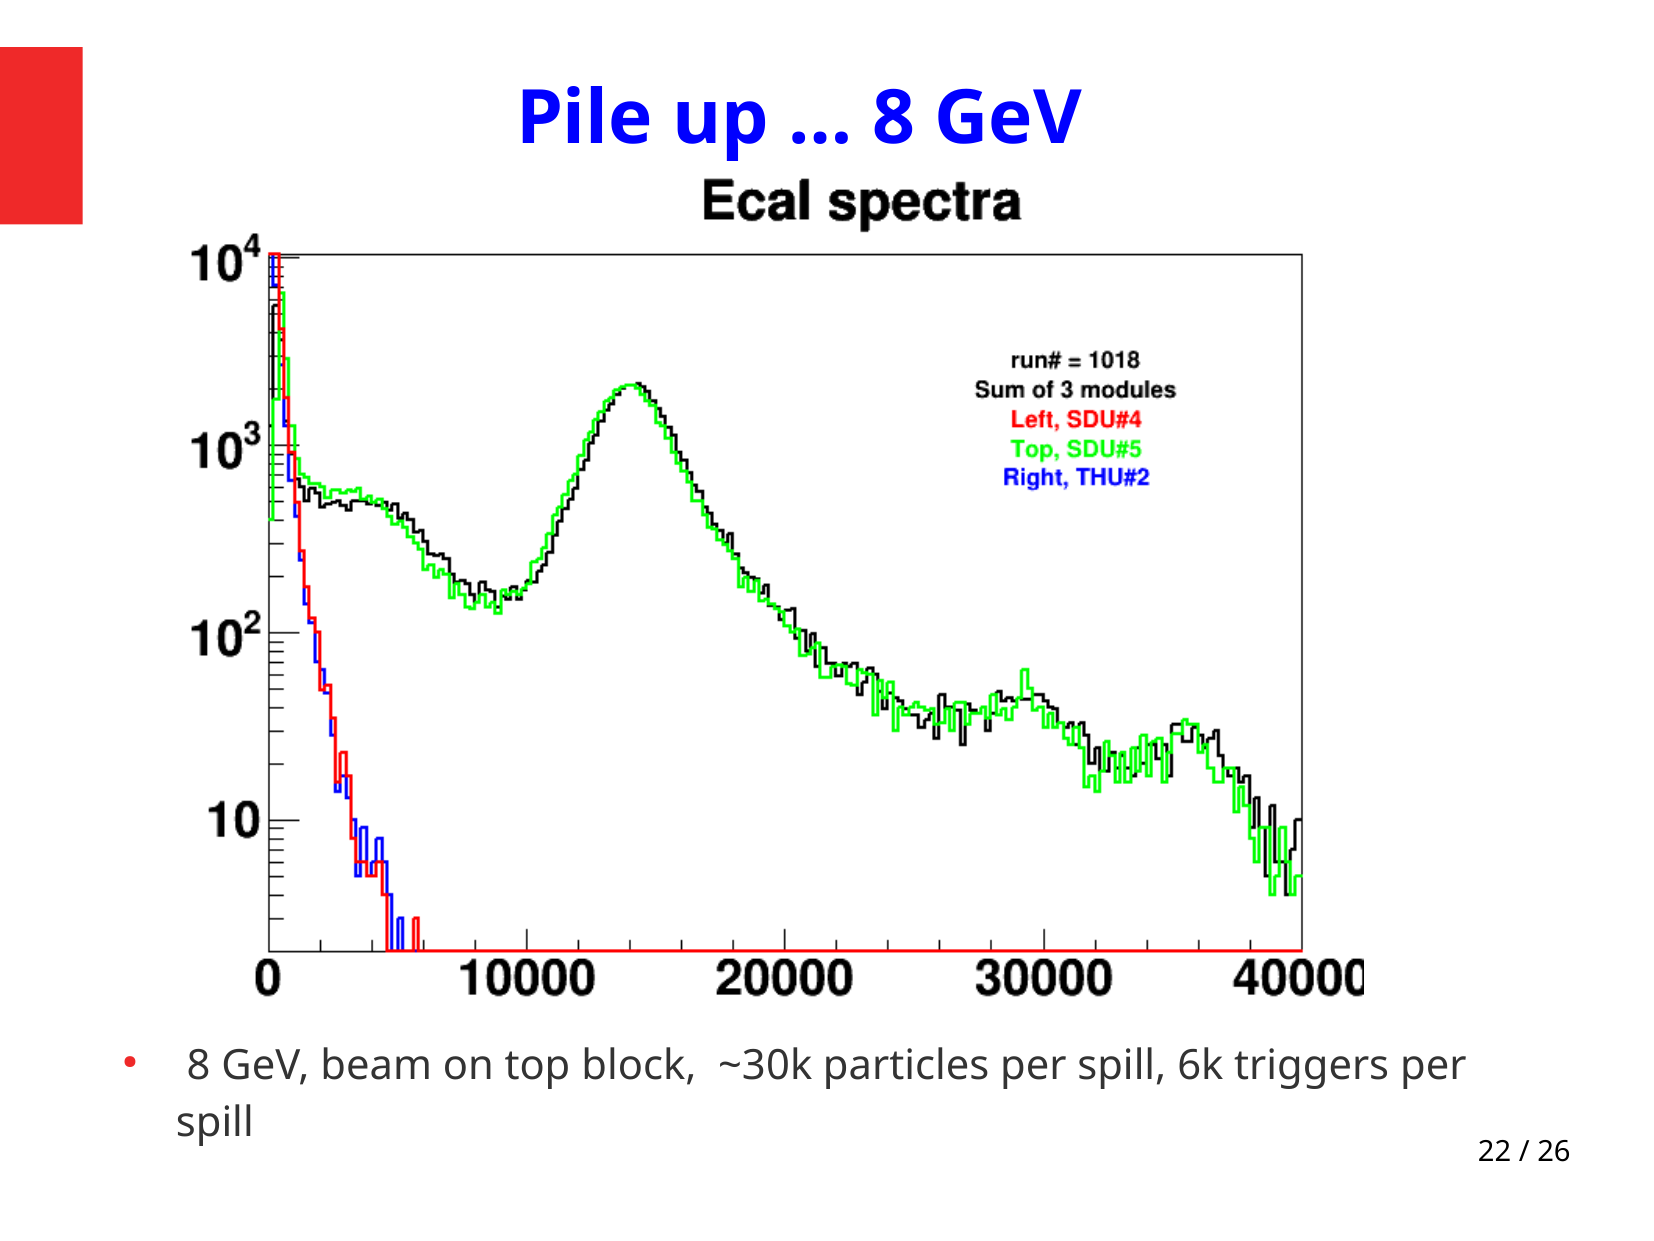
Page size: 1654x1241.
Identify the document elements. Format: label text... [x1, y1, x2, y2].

picture [120, 181, 1364, 1035]
title Pile up … 8 GeV [82, 49, 1536, 181]
text_box 8 GeV, beam on top block, ~30k particles per spill, 6k triggers per spill [105, 1035, 1471, 1211]
